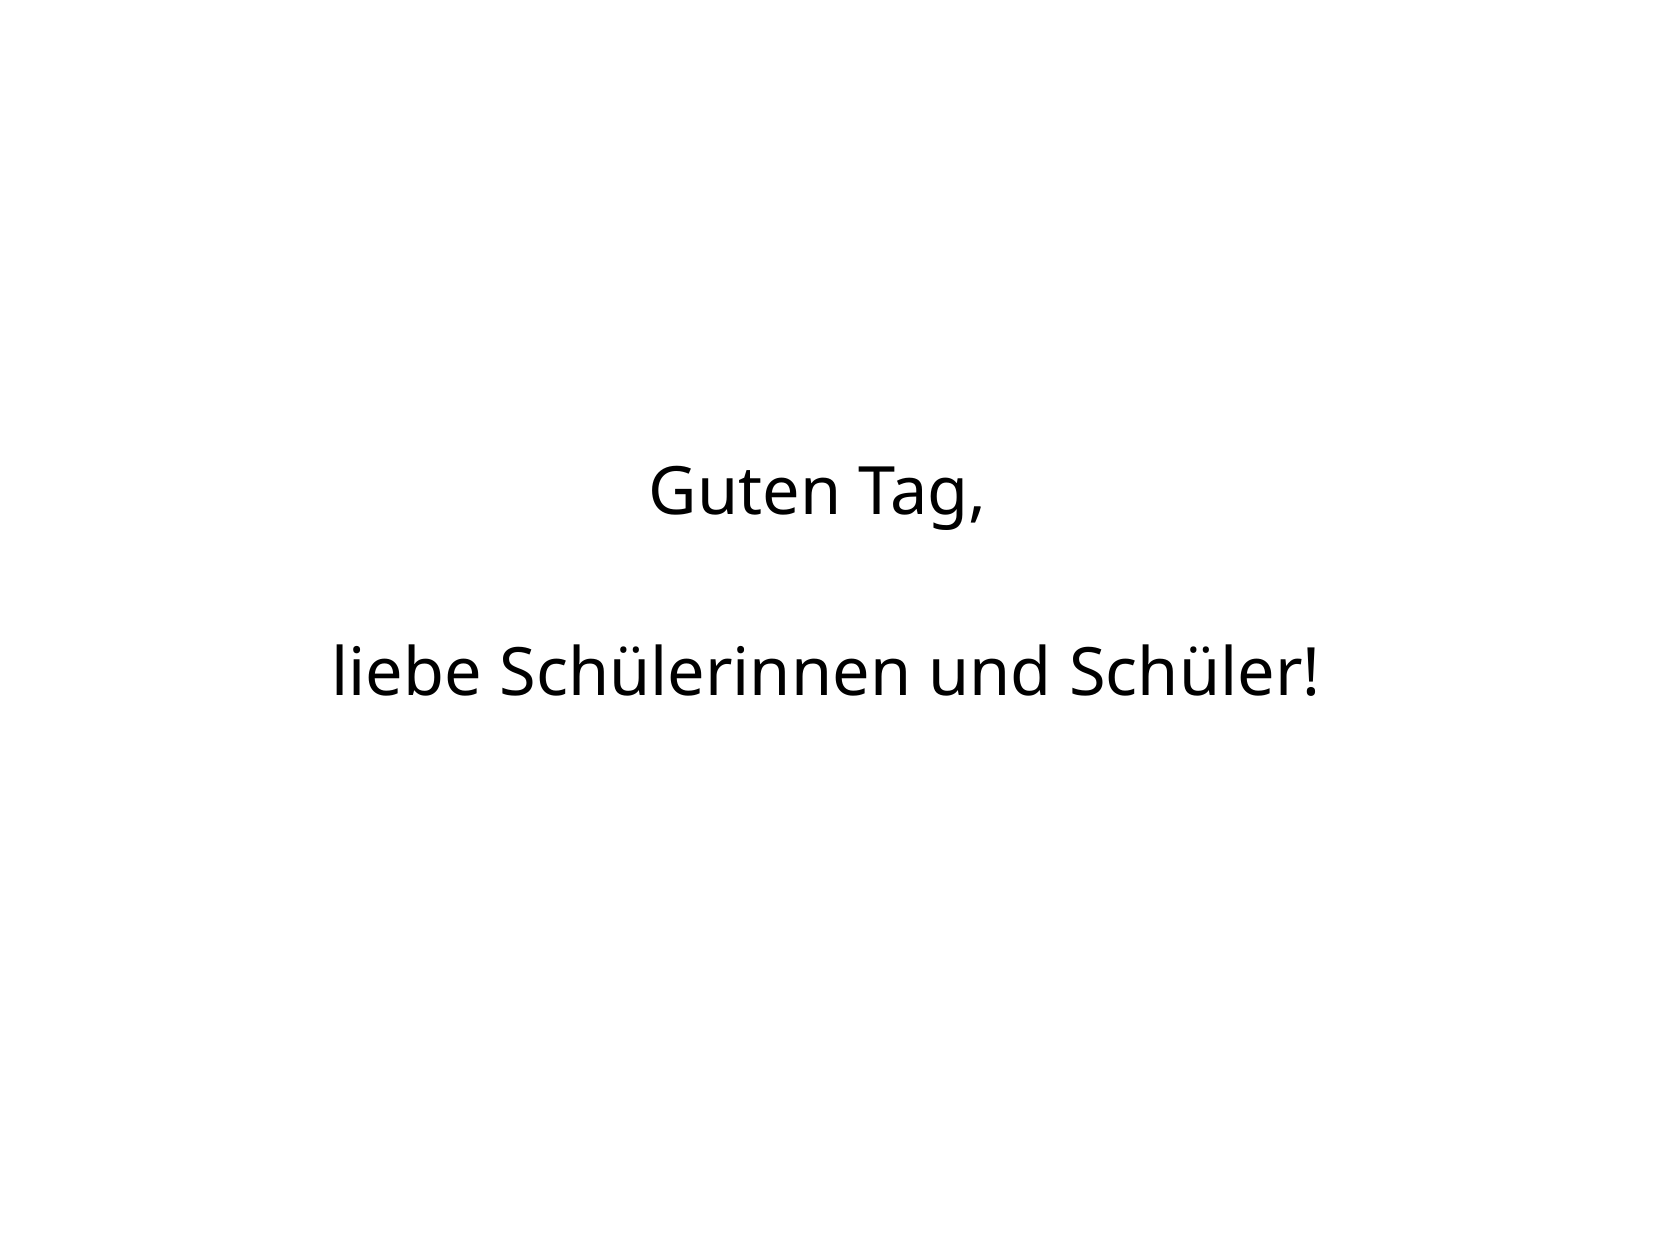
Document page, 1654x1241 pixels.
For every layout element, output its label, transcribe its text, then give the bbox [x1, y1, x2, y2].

subtitle Guten Tag, liebe Schülerinnen und Schüler! [82, 49, 1571, 1109]
